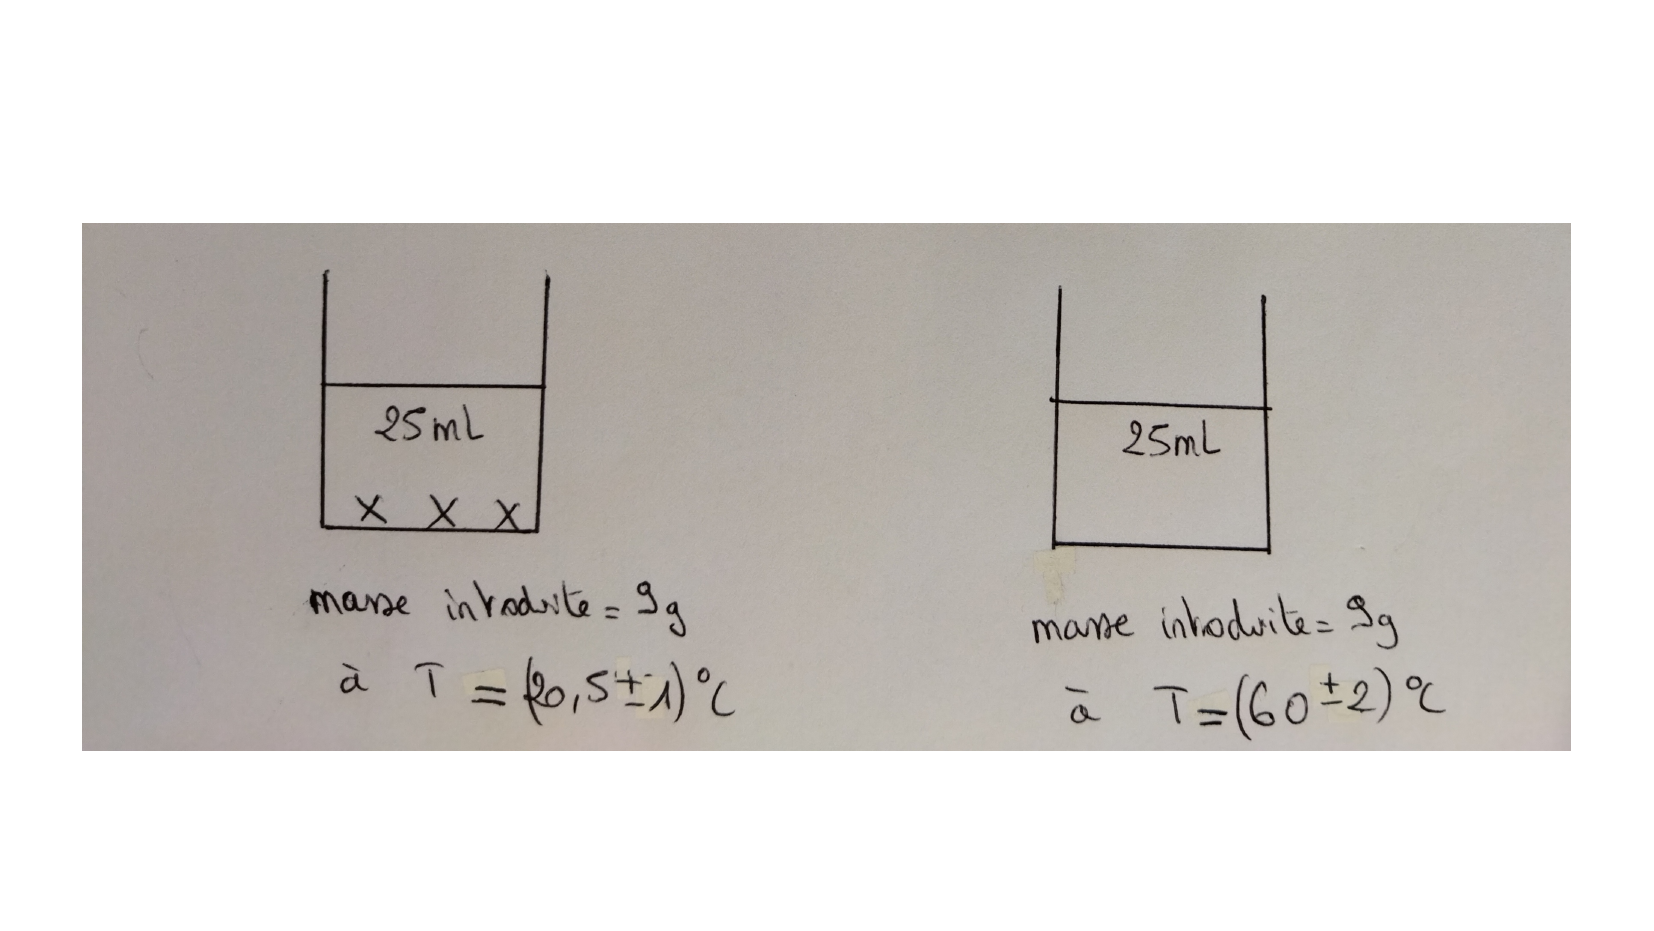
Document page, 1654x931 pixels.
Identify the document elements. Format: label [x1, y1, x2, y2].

picture [82, 223, 1571, 751]
